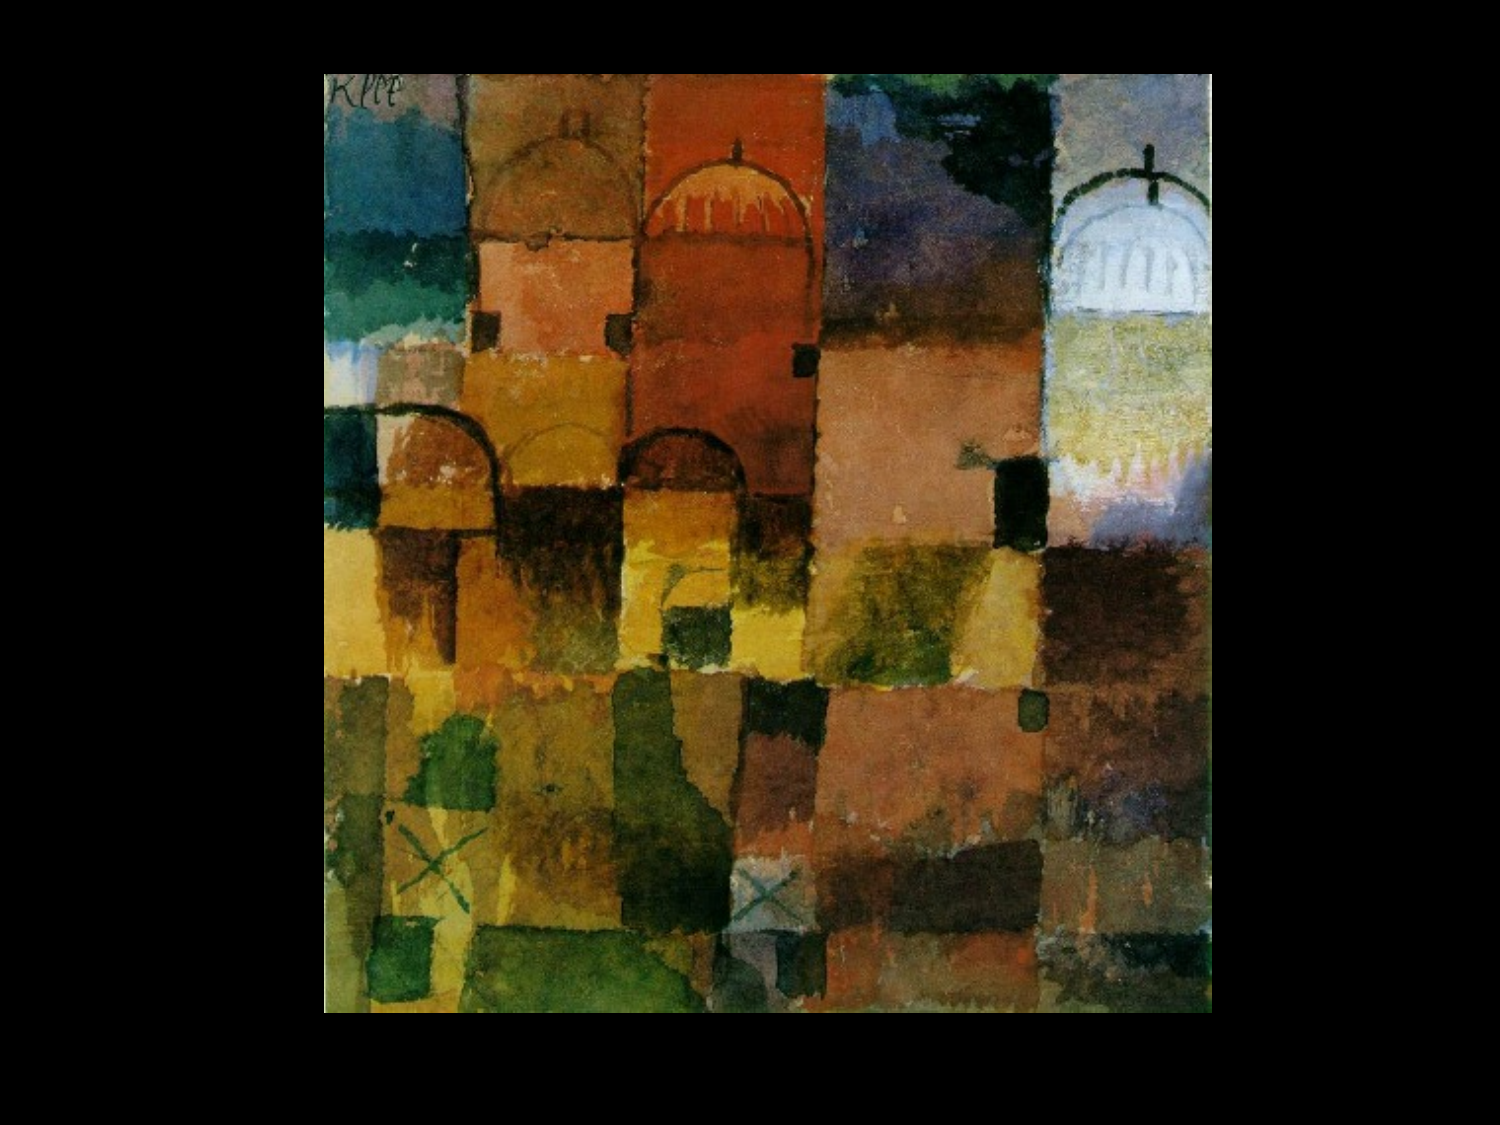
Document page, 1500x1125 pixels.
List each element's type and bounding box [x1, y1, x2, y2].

picture [324, 74, 1212, 1013]
